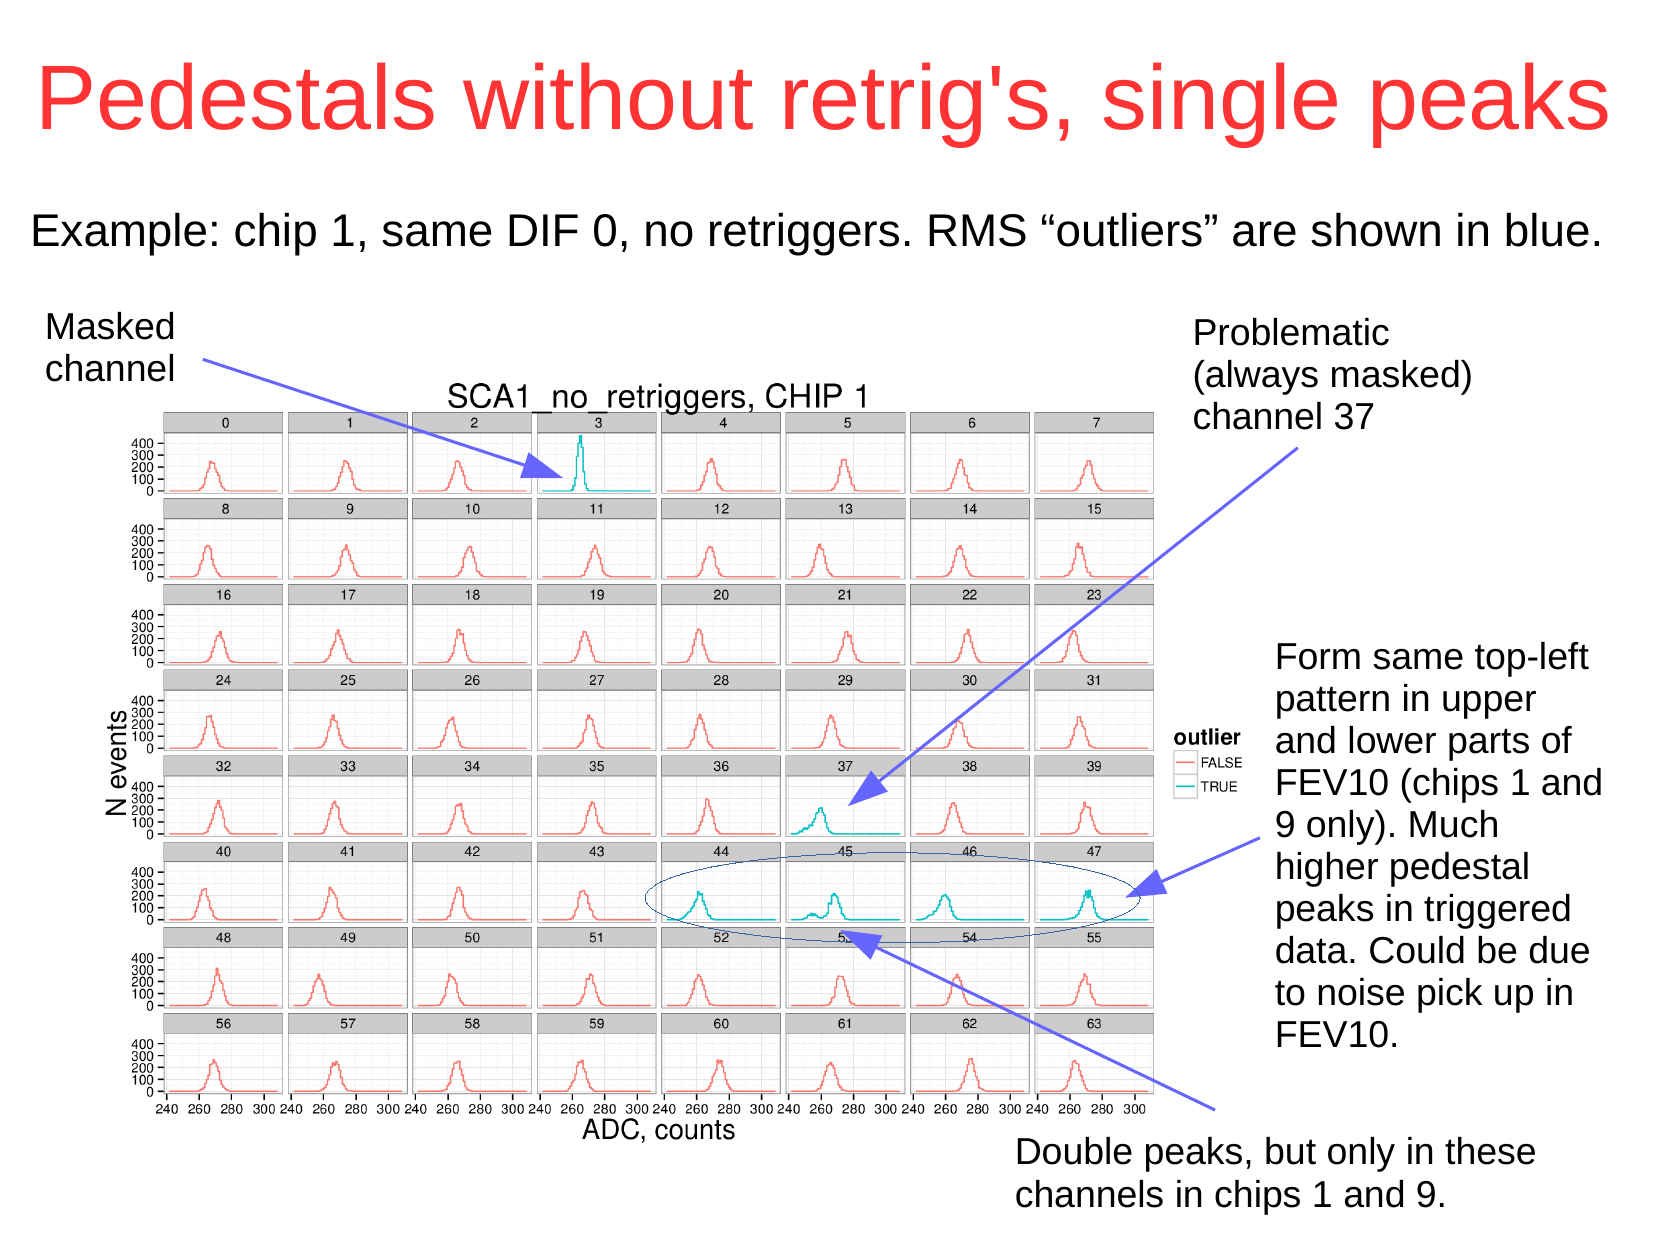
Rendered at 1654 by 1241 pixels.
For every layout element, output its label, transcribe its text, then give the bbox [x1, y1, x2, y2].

text_box Masked channel [30, 297, 211, 397]
title Pedestals without retrig's, single peaks [15, 0, 1636, 201]
subtitle Example: chip 1, same DIF 0, no retriggers. RMS “outliers” are shown in blue. [30, 201, 1606, 298]
picture [91, 359, 1283, 1153]
text_box Double peaks, but only in these channels in chips 1 and 9. [1000, 1123, 1616, 1223]
text_box Problematic (always masked) channel 37 [1177, 303, 1516, 487]
text_box Form same top-left pattern in upper and lower parts of FEV10 (chips 1 and 9 only). Much higher pedestal peaks in triggered data. Could be due to noise pick up in FEV10. [1260, 627, 1624, 1083]
